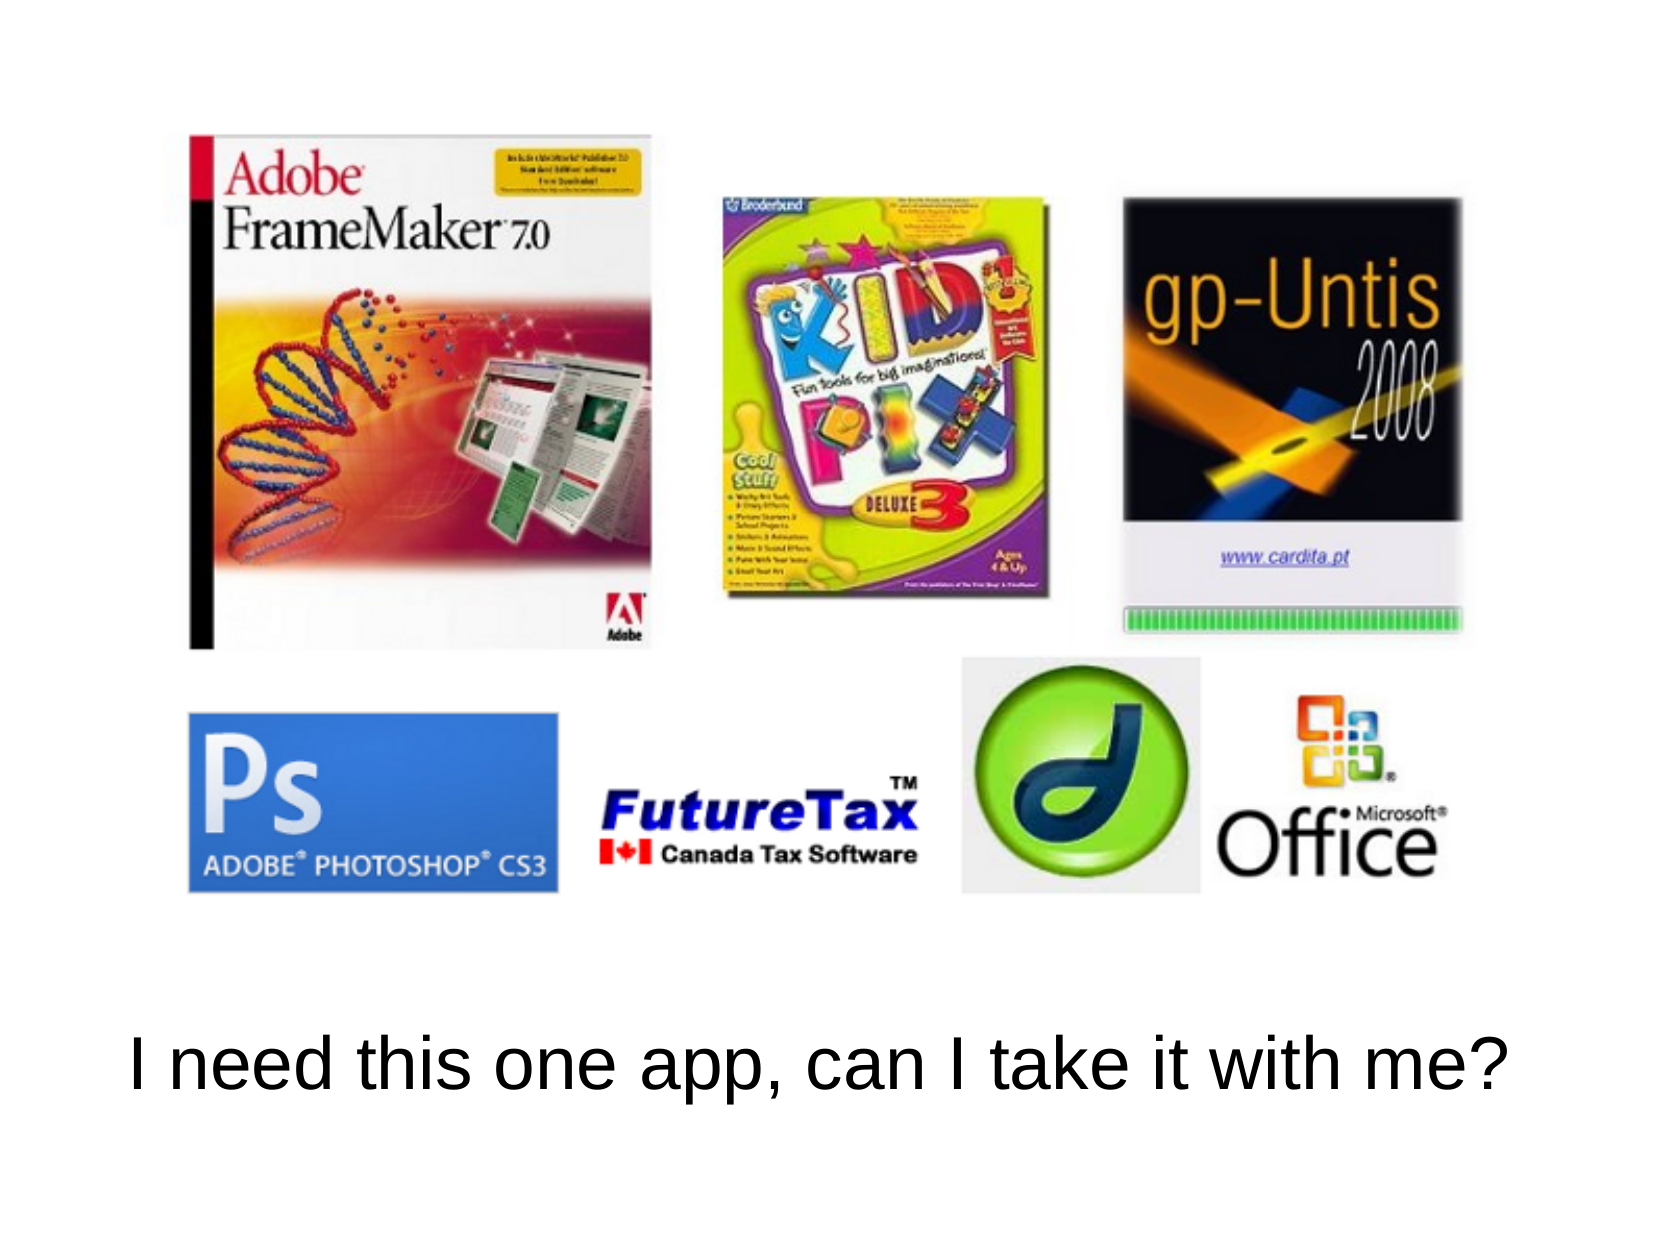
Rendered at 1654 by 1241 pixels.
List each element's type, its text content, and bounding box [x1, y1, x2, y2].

title I need this one app, can I take it with me? [74, 970, 1563, 1163]
picture [146, 112, 1501, 929]
